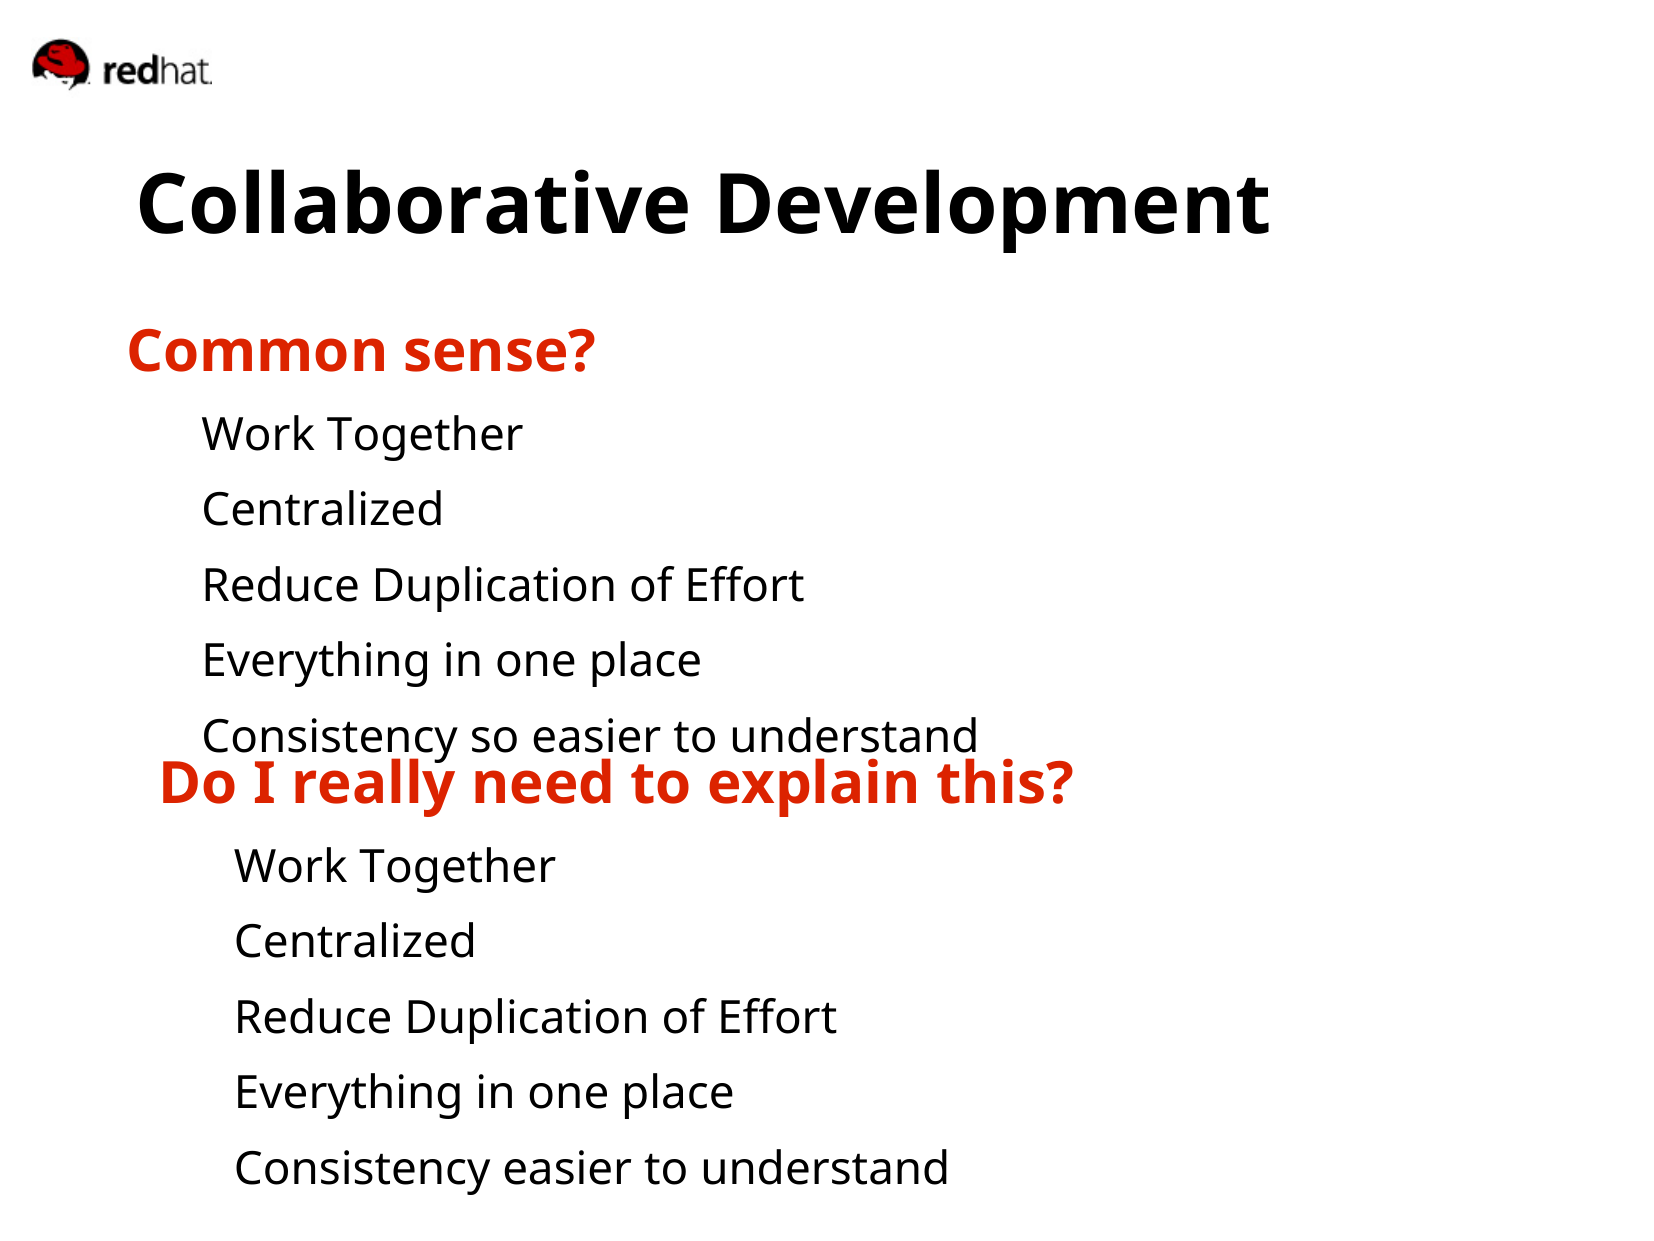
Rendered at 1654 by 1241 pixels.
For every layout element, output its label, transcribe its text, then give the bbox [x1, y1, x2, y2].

list Do I really need to explain this? Work Together Centralized Reduce Duplication of Effort Everything in one place Consistency easier to understand [143, 733, 1594, 1162]
picture [31, 37, 212, 98]
title Collaborative Development [135, 118, 1541, 284]
list Common sense? Work Together Centralized Reduce Duplication of Effort Everything in one place Consistency so easier to understand [111, 301, 1561, 730]
